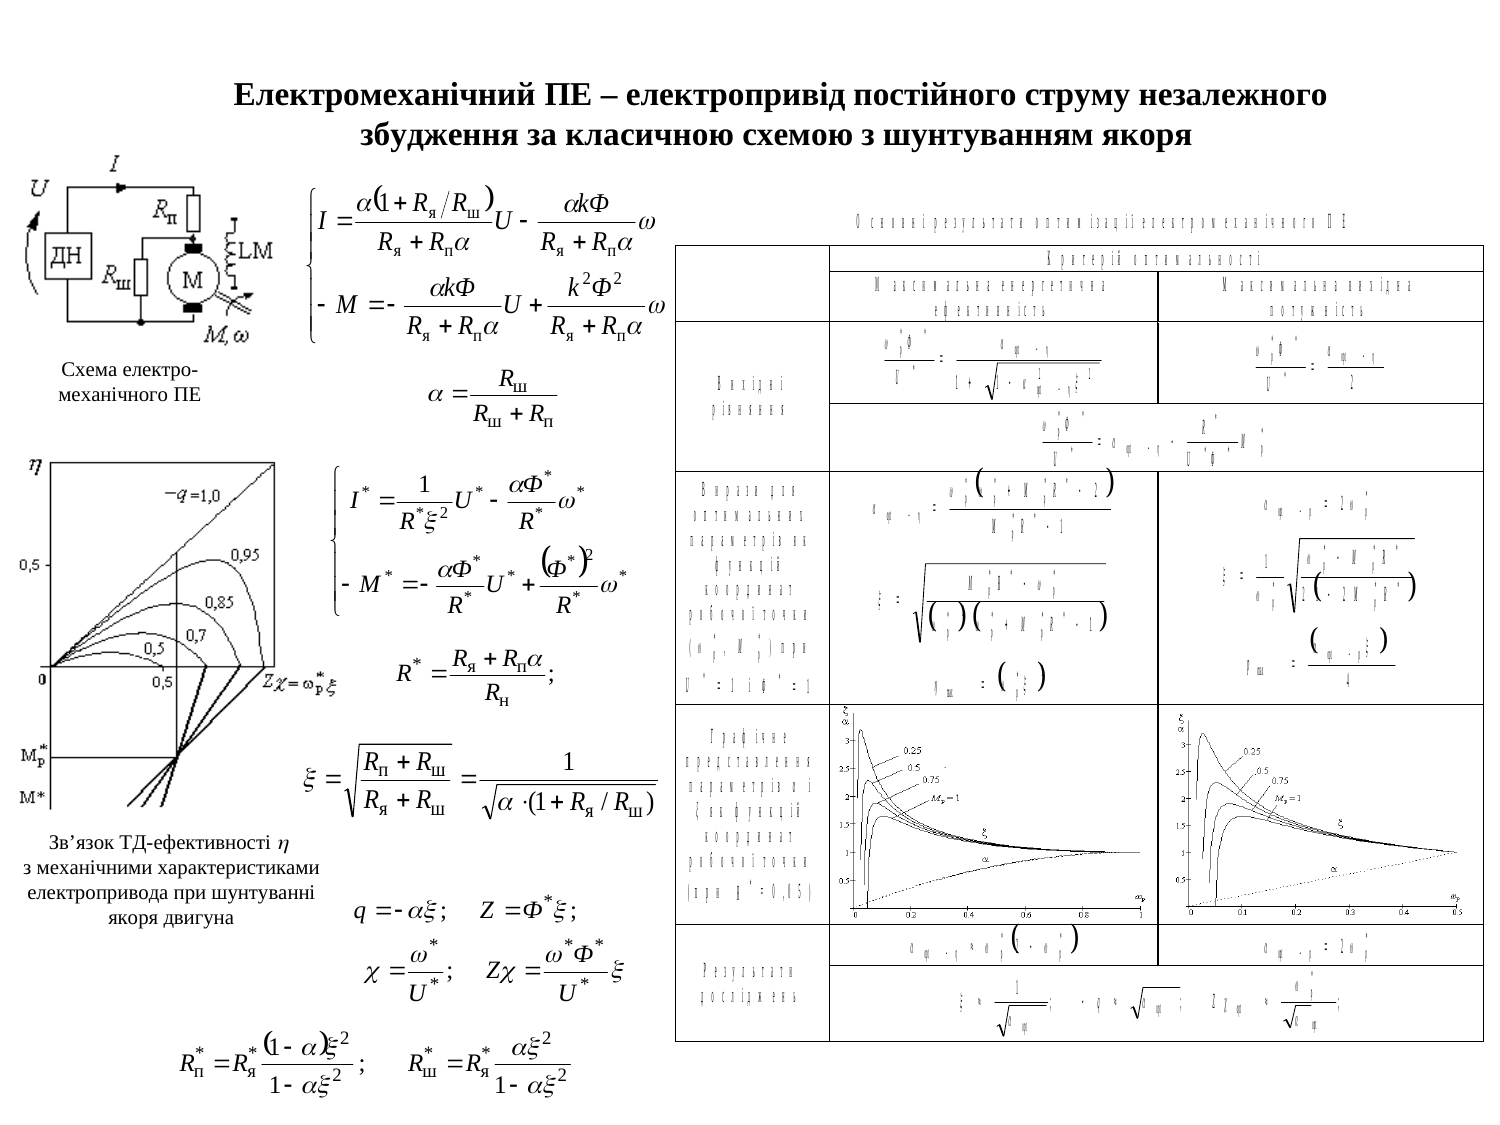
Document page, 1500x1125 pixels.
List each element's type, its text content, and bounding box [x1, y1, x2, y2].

chart [287, 182, 1500, 1063]
chart [387, 642, 568, 713]
picture [24, 149, 279, 349]
chart [425, 362, 563, 433]
text_box Зв’язок ТД-ефективності  з механічними характеристиками електропривода при шунтуванні якоря двигуна [13, 822, 329, 946]
title Електромеханічний ПЕ – електропривід постійного струму незалежного збудження за класичною схемою з шунтуванням якоря [199, 62, 1363, 163]
text_box Схема електро- механічного ПЕ [34, 349, 226, 415]
chart [350, 887, 630, 1008]
chart [12, 450, 663, 826]
chart [174, 1025, 576, 1105]
